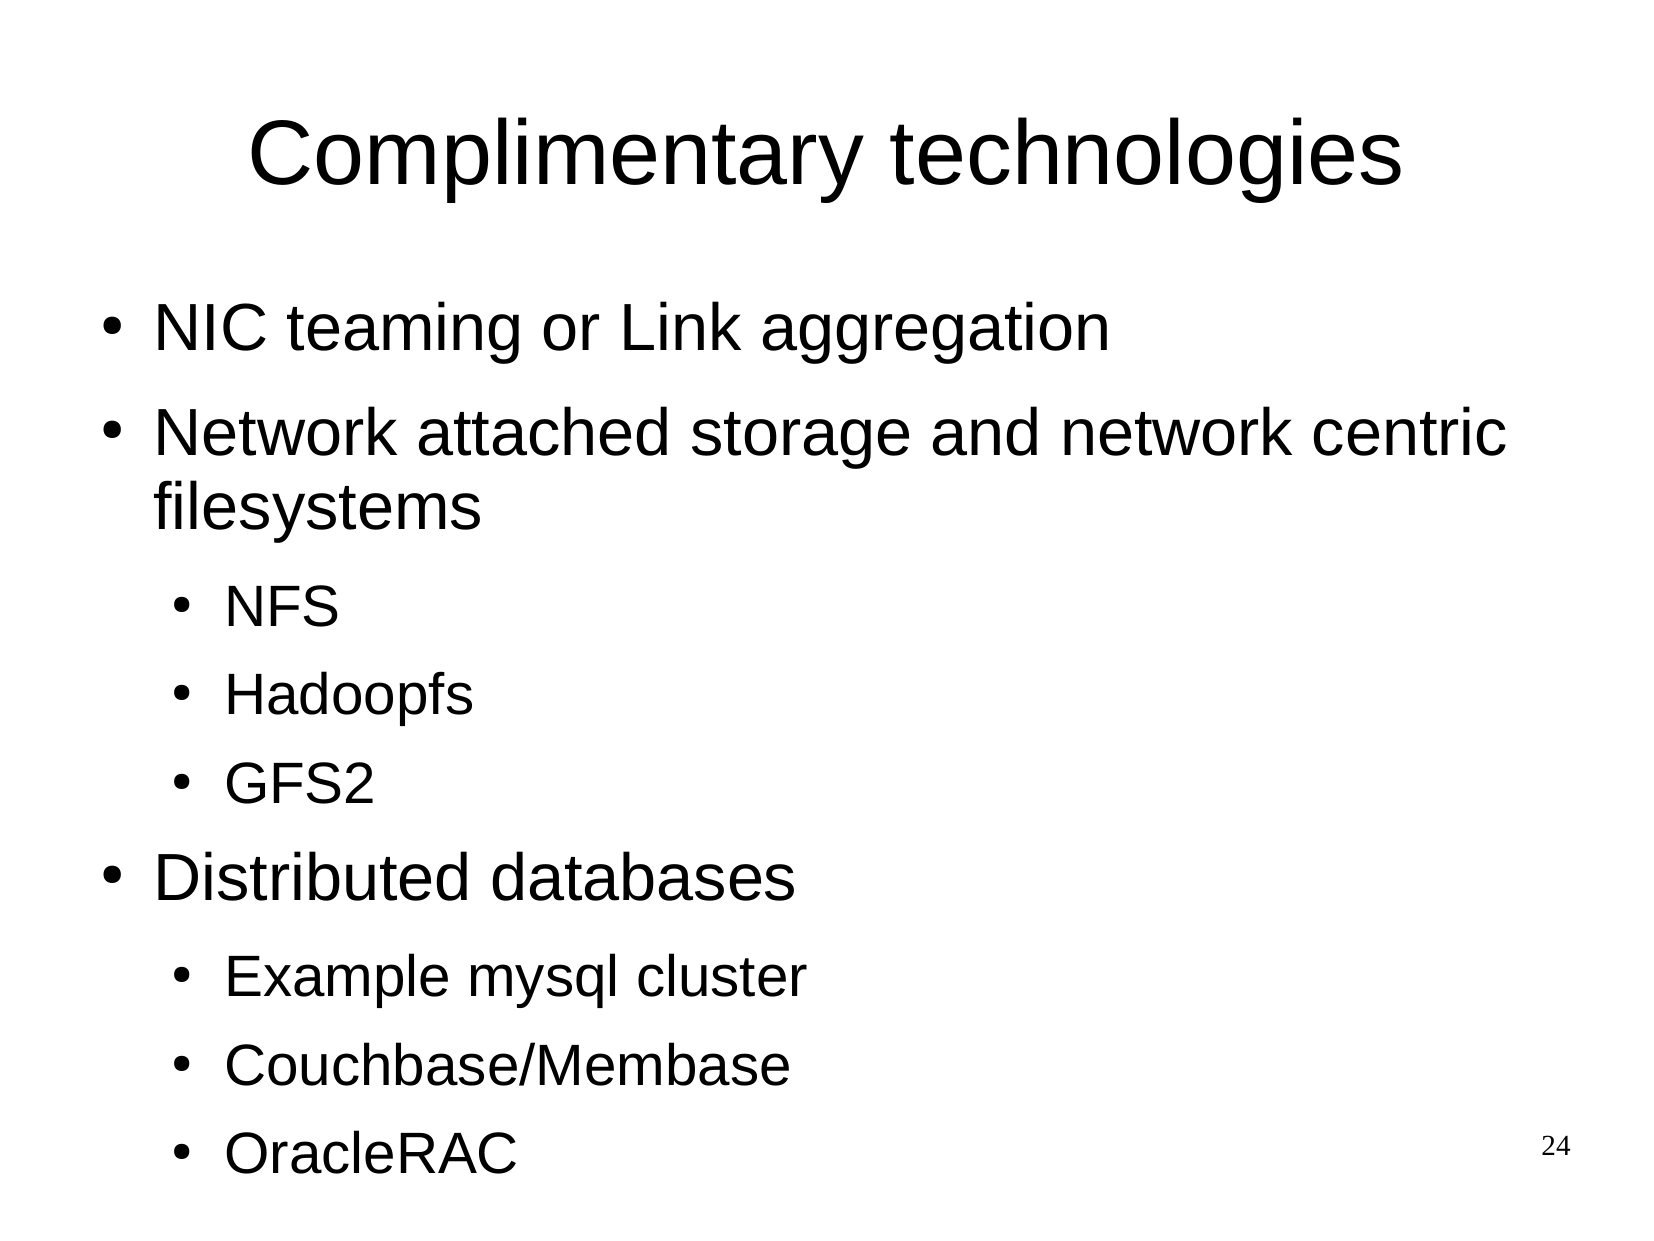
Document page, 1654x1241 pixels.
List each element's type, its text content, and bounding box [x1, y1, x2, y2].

list NIC teaming or Link aggregation Network attached storage and network centric filesystems NFS Hadoopfs GFS2 Distributed databases Example mysql cluster Couchbase/Membase OracleRAC [82, 290, 1571, 1241]
title Complimentary technologies [82, 49, 1571, 257]
